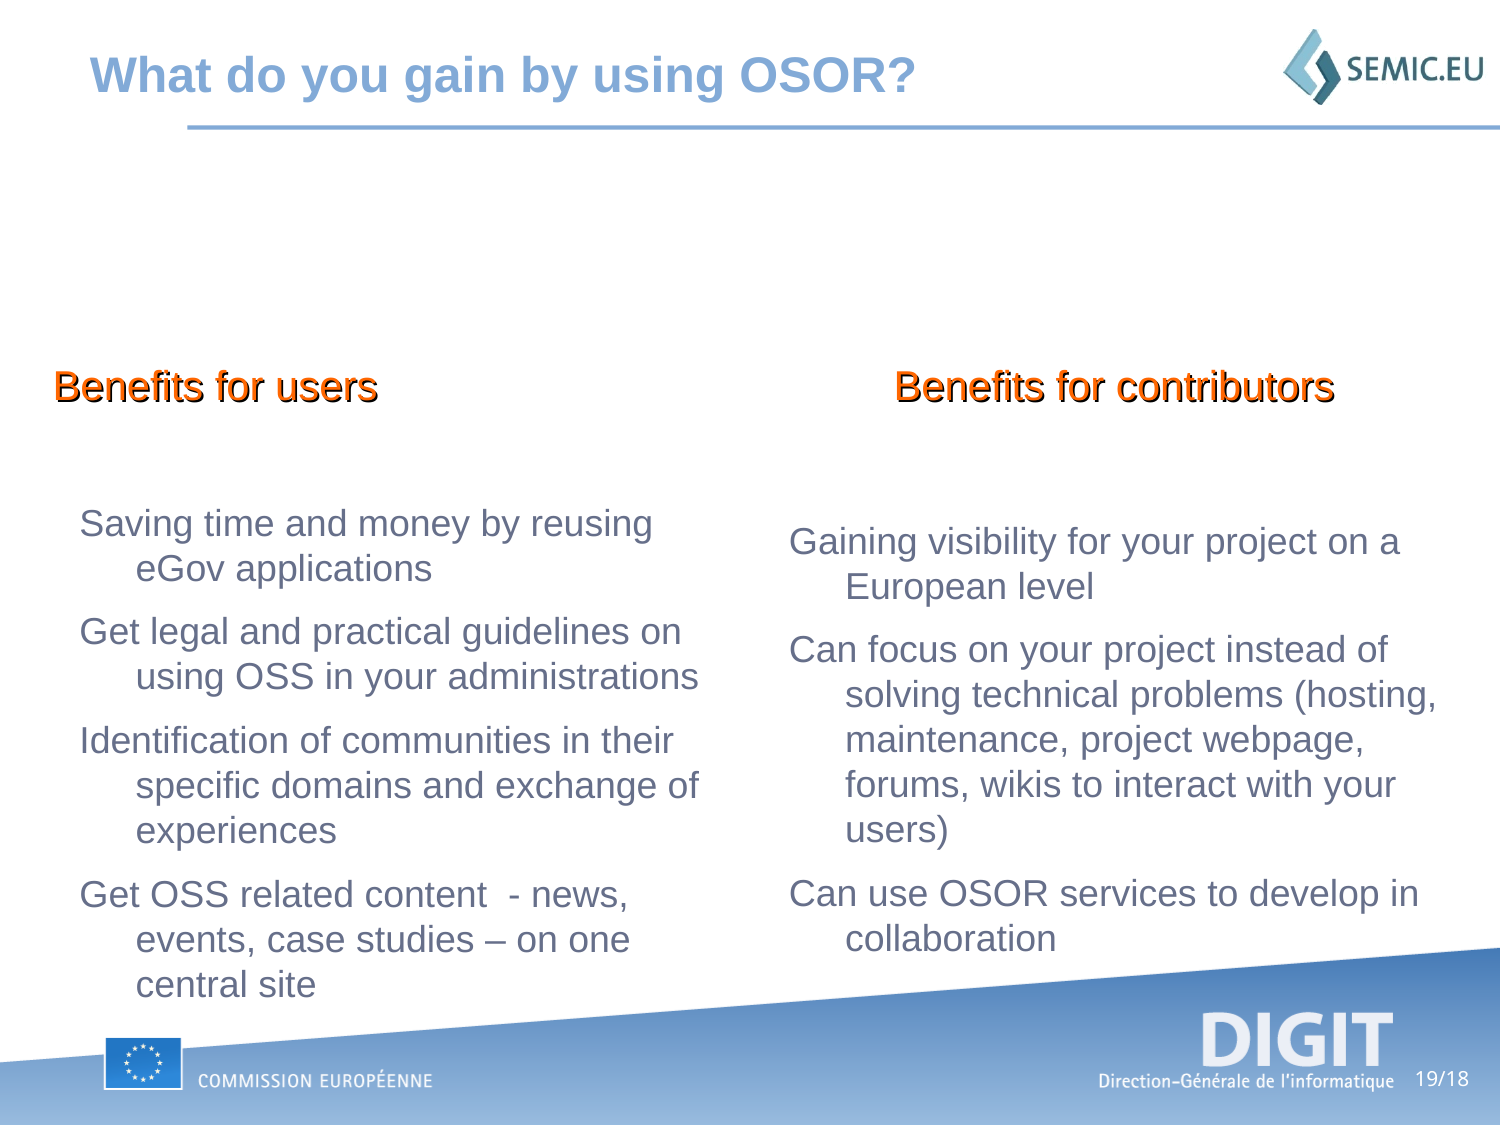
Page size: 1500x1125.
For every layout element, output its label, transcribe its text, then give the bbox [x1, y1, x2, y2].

picture [1191, 787, 1201, 795]
title What do you gain by using OSOR? [75, 45, 1426, 233]
text_box Saving time and money by reusing eGov applications Get legal and practical guidelines on using OSS in your administrations Identification of communities in their specific domains and exchange of experiences Get OSS related content - news, events, case studies – on one central site [64, 490, 724, 978]
picture [1262, 781, 1269, 794]
picture [0, 0, 1500, 1125]
picture [996, 781, 1003, 794]
picture [984, 781, 991, 794]
picture [1347, 781, 1358, 795]
picture [1328, 781, 1337, 793]
picture [894, 781, 903, 795]
picture [1250, 781, 1257, 794]
text_box Gaining visibility for your project on a European level Can focus on your project instead of solving technical problems (hosting, maintenance, project webpage, forums, wikis to interact with your users) Can use OSOR services to develop in collaboration [774, 509, 1500, 781]
text_box Benefits for users [52, 359, 642, 428]
picture [860, 781, 871, 795]
picture [1087, 781, 1098, 795]
text_box Benefits for contributors [893, 359, 1423, 428]
picture [1369, 781, 1378, 795]
picture [1158, 781, 1169, 785]
